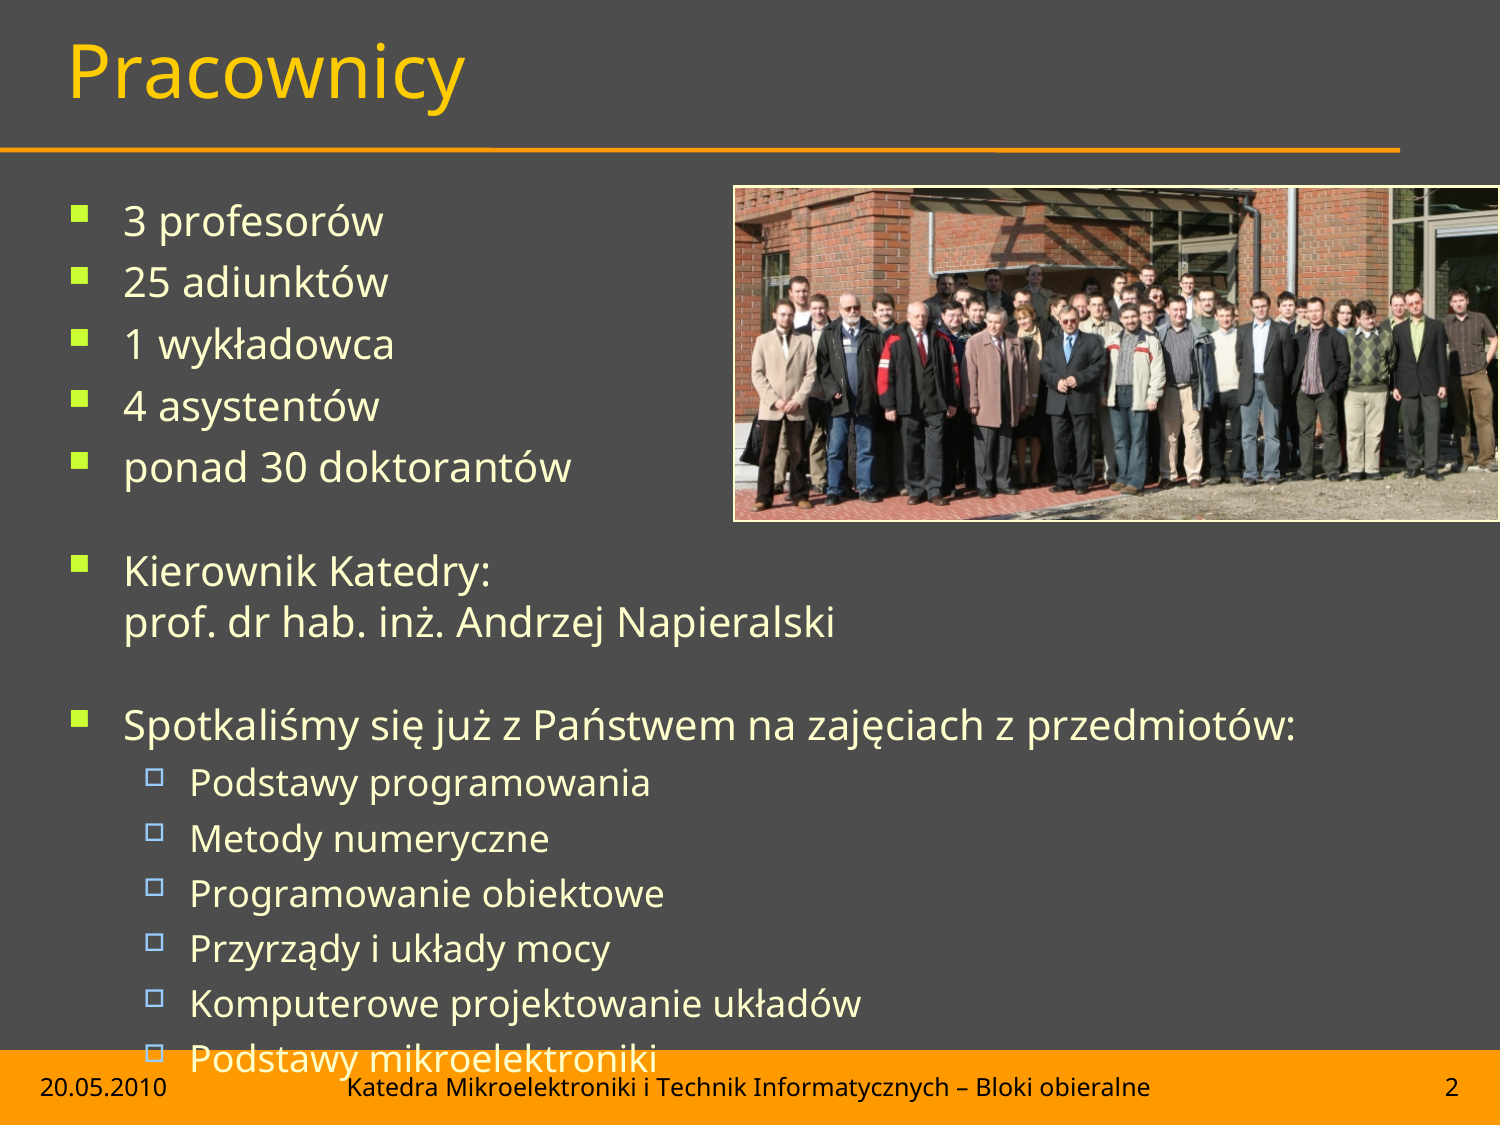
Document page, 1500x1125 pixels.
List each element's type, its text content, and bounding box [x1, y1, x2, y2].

picture [735, 187, 1498, 521]
list 3 profesorów 25 adiunktów 1 wykładowca 4 asystentów ponad 30 doktorantów Kierownik Katedry: prof. dr hab. inż. Andrzej Napieralski Spotkaliśmy się już z Państwem na zajęciach z przedmiotów: Podstawy programowania Metody numeryczne Programowanie obiektowe Przyrządy i układy mocy Komputerowe projektowanie układów Podstawy mikroelektroniki [53, 187, 1447, 1053]
title Pracownicy [52, 12, 1469, 127]
